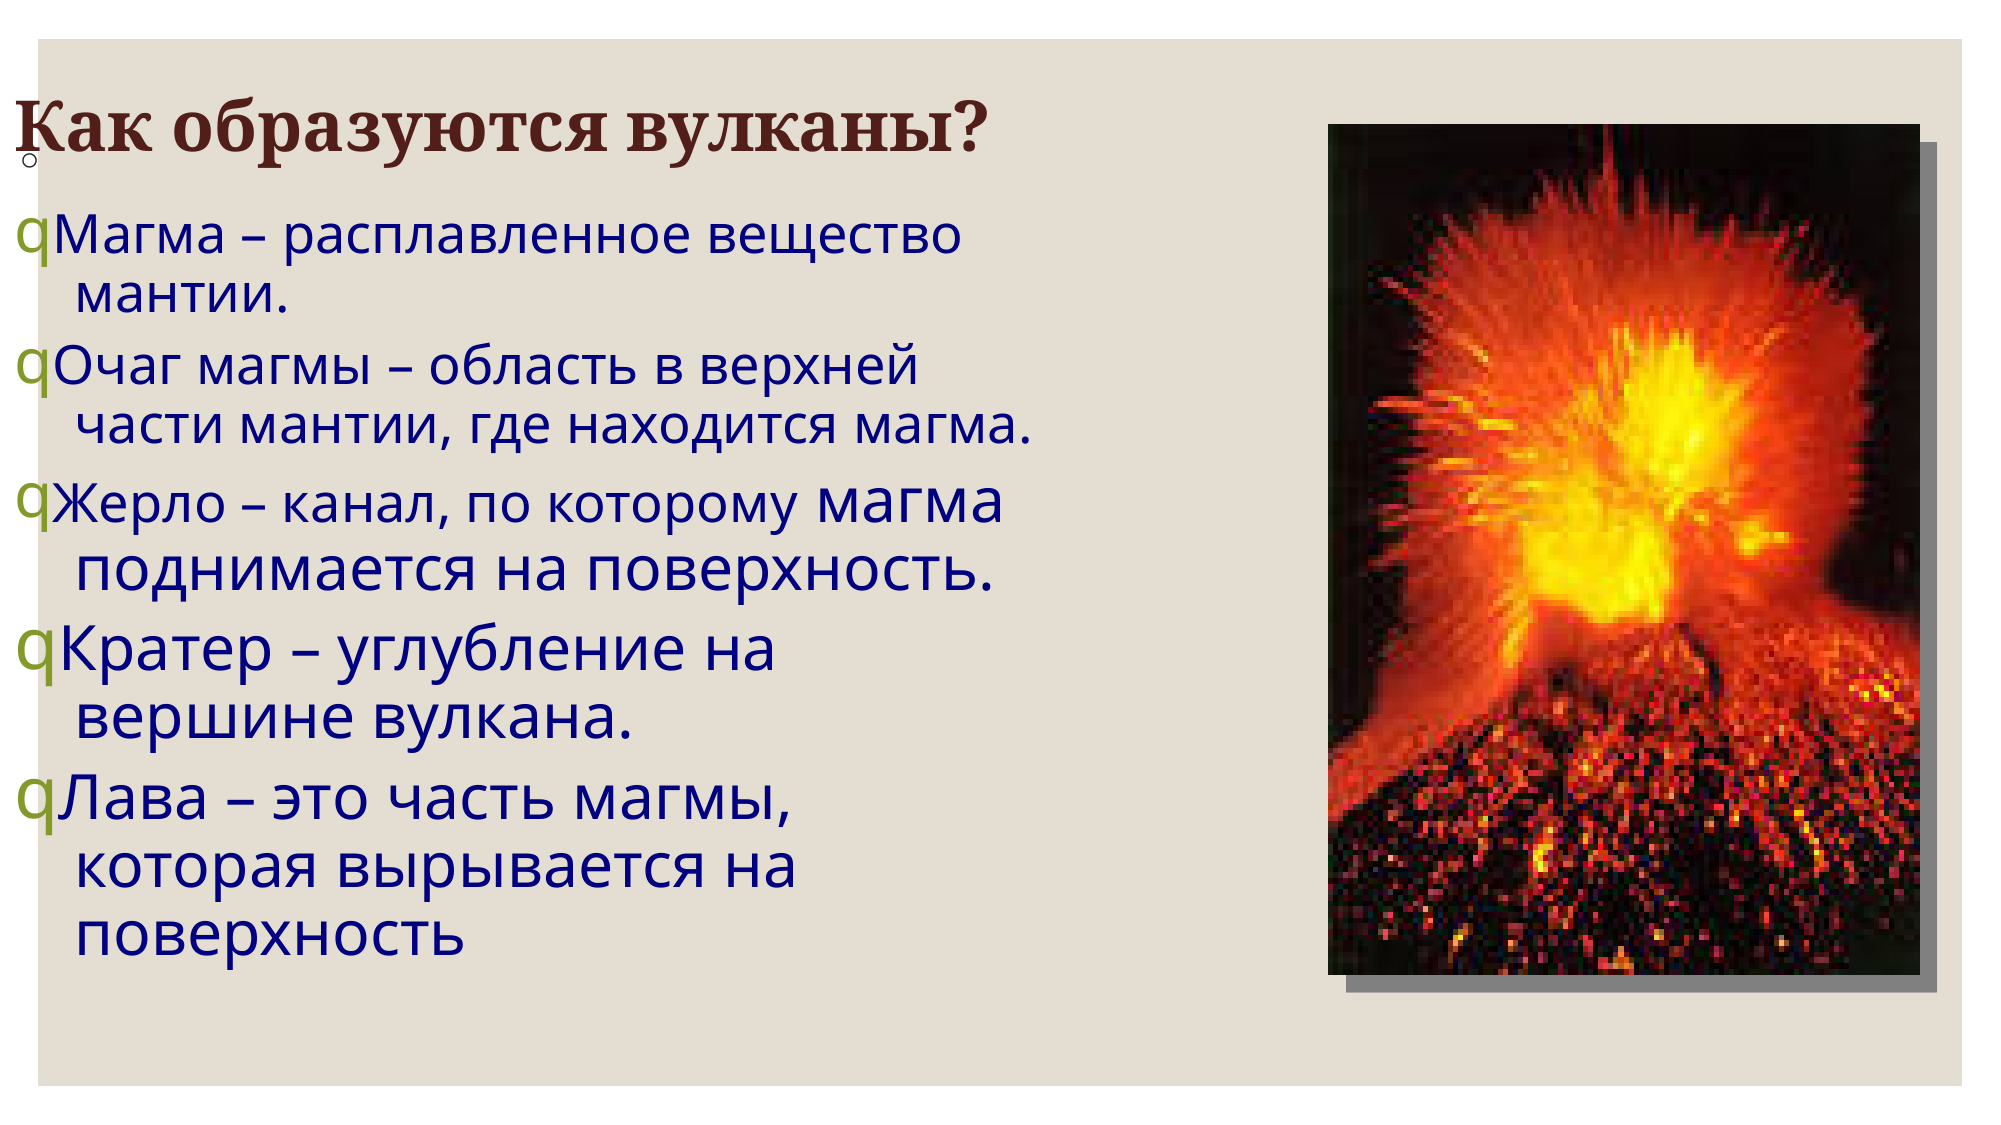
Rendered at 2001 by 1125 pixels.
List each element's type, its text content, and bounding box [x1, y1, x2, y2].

picture [1328, 124, 1920, 975]
title Как образуются вулканы? [0, 74, 1024, 118]
list Магма – расплавленное вещество мантии. Очаг магмы – область в верхней части мантии, где находится магма. Жерло – канал, по которому магма поднимается на поверхность. Кратер – углубление на вершине вулкана. Лава – это часть магмы, которая вырывается на поверхность [0, 118, 1060, 1093]
